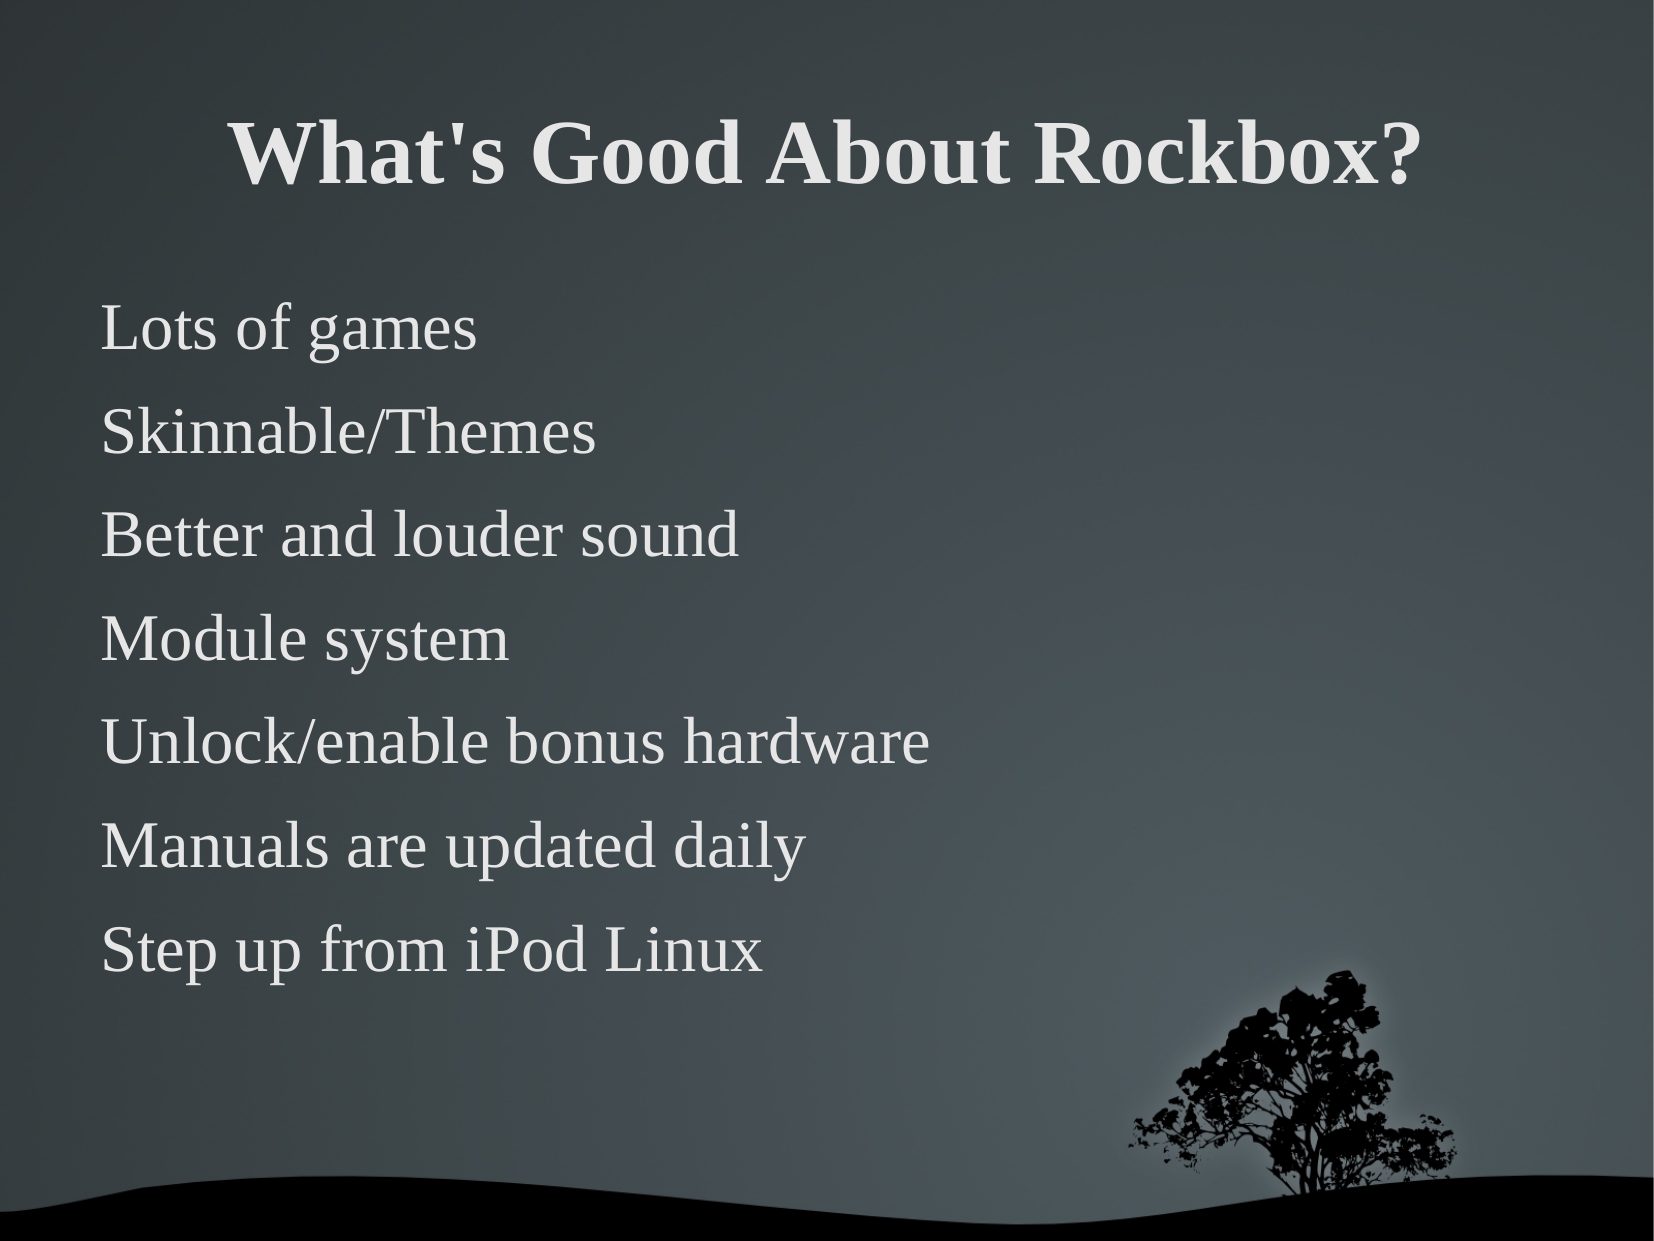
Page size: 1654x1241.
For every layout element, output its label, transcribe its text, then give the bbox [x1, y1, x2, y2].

picture [0, 0, 1654, 1241]
list Lots of games Skinnable/Themes Better and louder sound Module system Unlock/enable bonus hardware Manuals are updated daily Step up from iPod Linux [82, 290, 1571, 1116]
title What's Good About Rockbox? [82, 49, 1571, 257]
